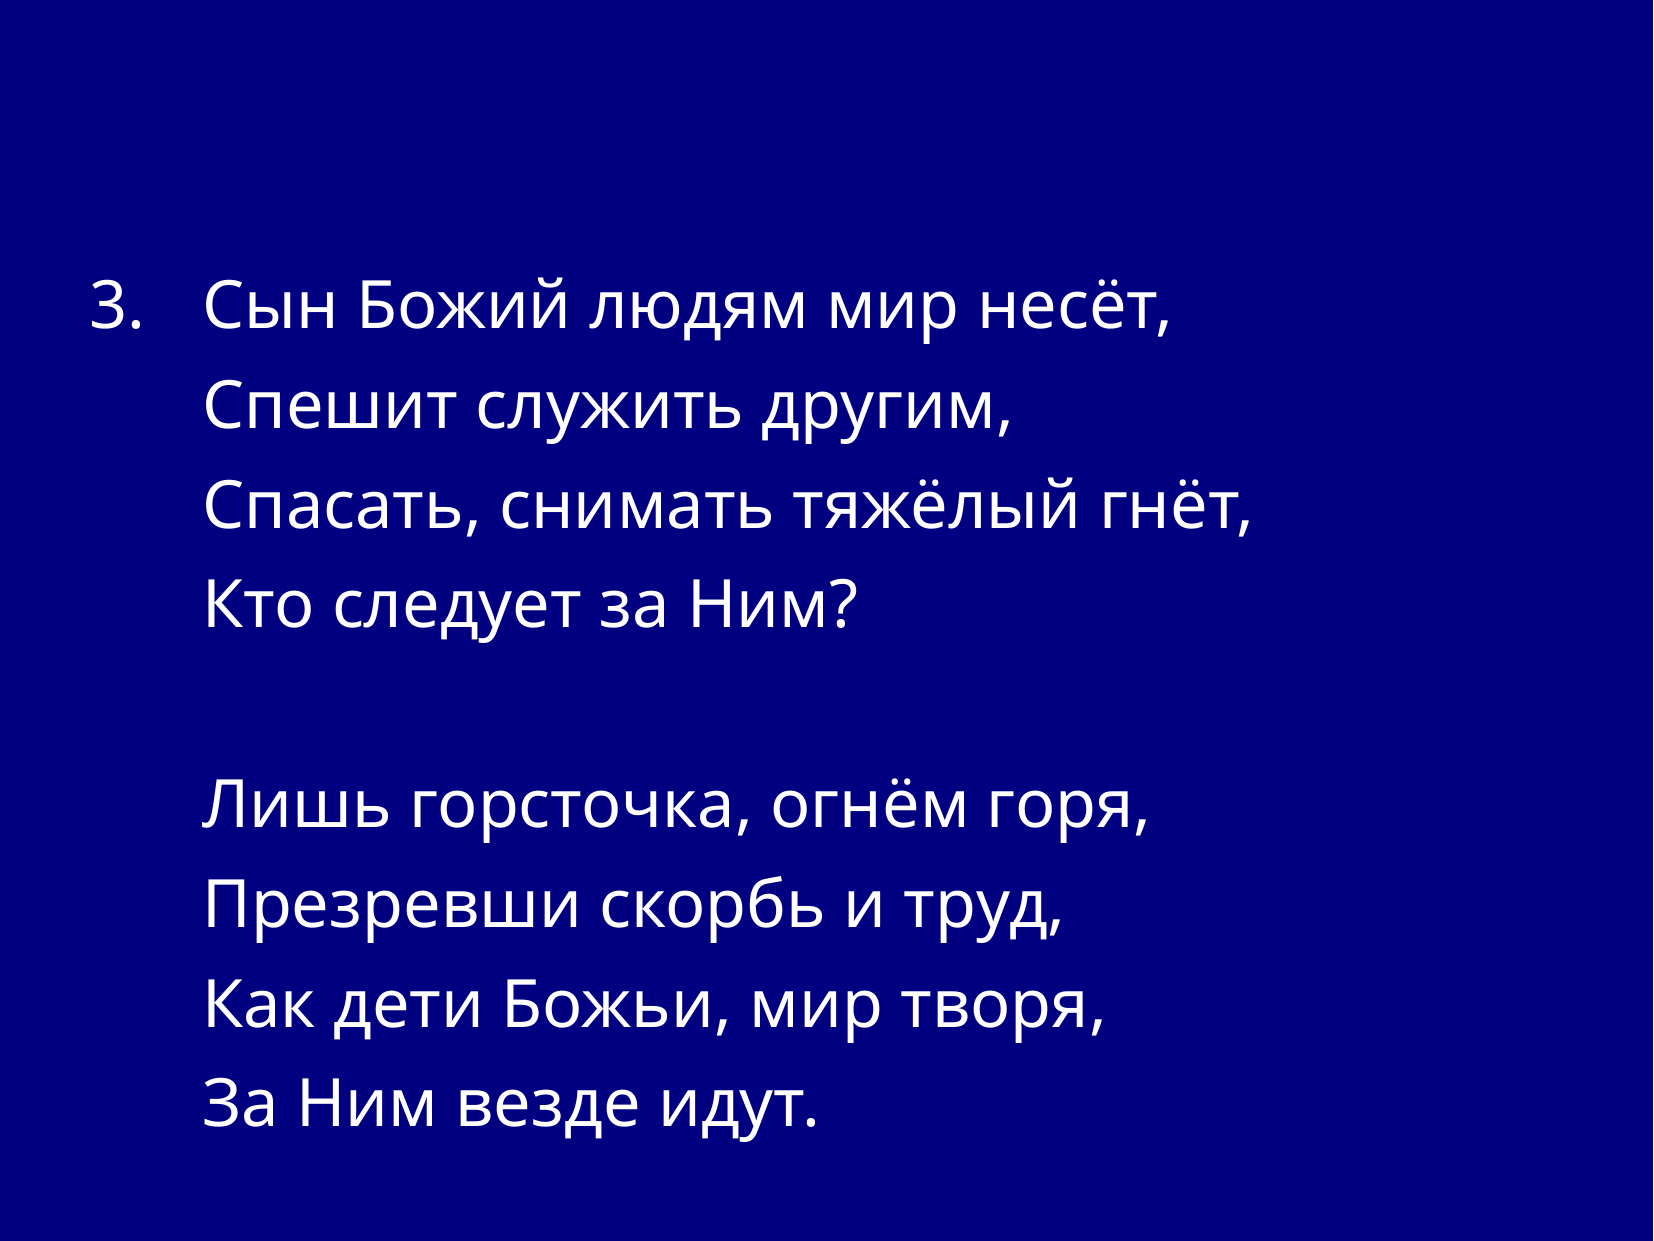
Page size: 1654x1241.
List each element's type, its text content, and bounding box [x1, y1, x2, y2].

text_box 3. Сын Божий людям мир несёт, Спешит служить другим, Спасать, снимать тяжёлый гнёт, Кто следует за Ним? Лишь горсточка, огнём горя, Презревши скорбь и труд, Как дети Божьи, мир творя, За Ним везде идут. [75, 150, 1576, 1163]
